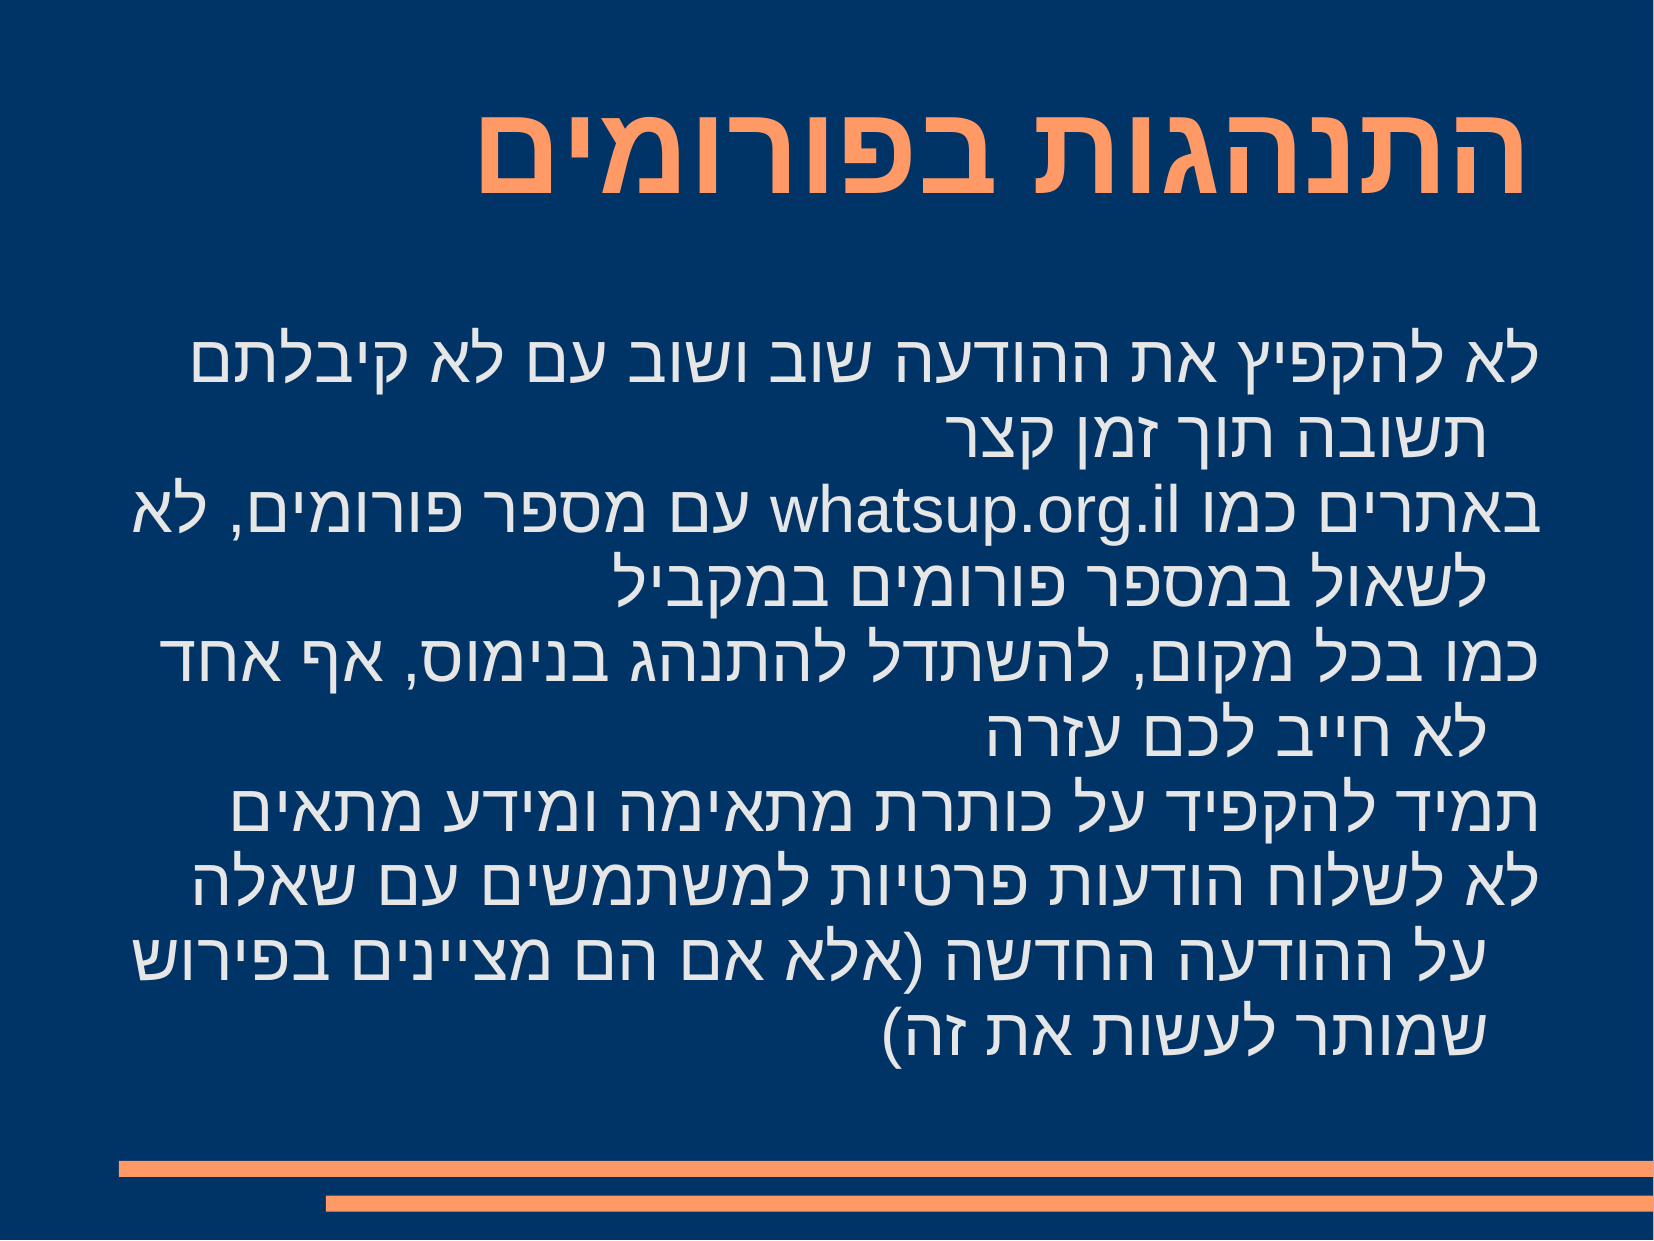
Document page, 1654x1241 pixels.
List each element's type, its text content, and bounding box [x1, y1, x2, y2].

list לא להקפיץ את ההודעה שוב ושוב עם לא קיבלתם תשובה תוך זמן קצר באתרים כמו whatsup.org.il עם מספר פורומים, לא לשאול במספר פורומים במקביל כמו בכל מקום, להשתדל להתנהג בנימוס, אף אחד לא חייב לכם עזרה תמיד להקפיד על כותרת מתאימה ומידע מתאים לא לשלוח הודעות פרטיות למשתמשים עם שאלה על ההודעה החדשה (אלא אם הם מציינים בפירוש שמותר לעשות את זה) [121, 322, 1561, 1153]
title התנהגות בפורומים [121, 46, 1534, 254]
